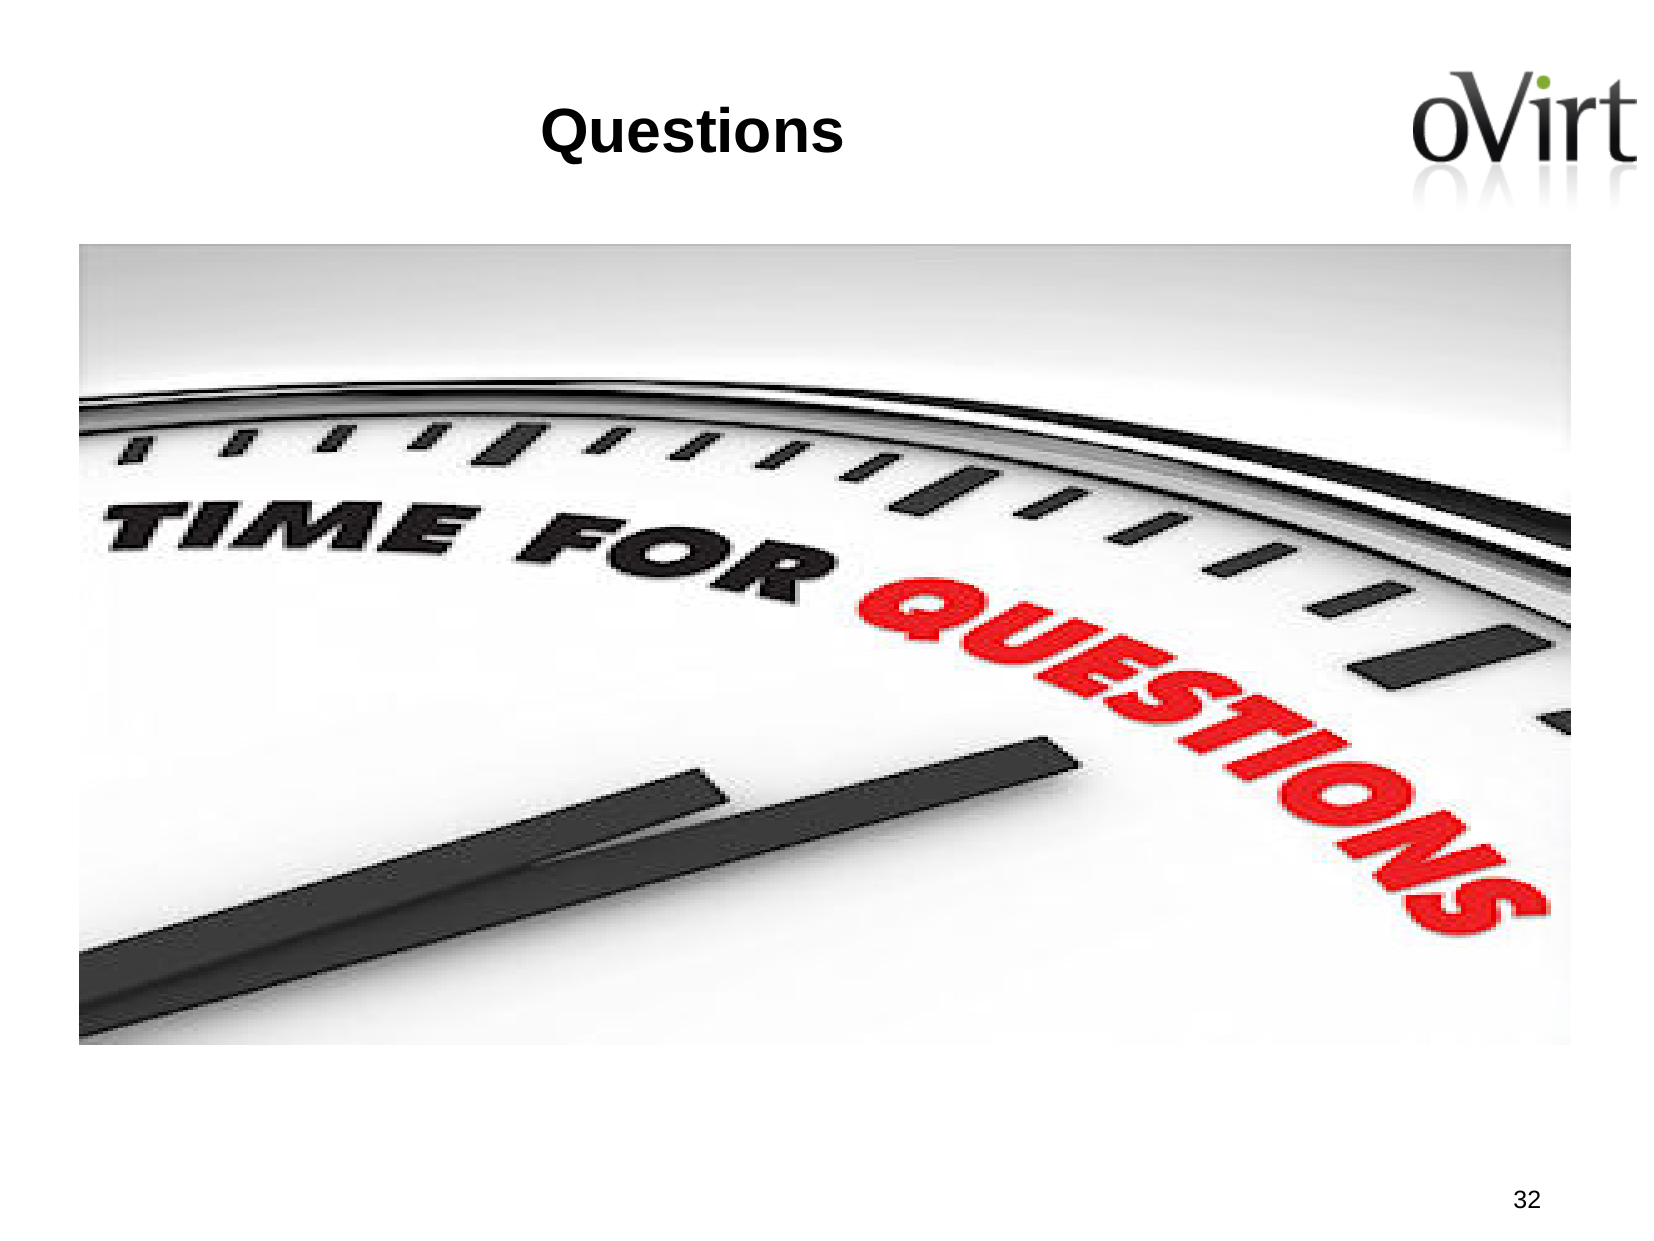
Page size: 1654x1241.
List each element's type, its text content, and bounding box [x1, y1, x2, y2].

picture [1413, 63, 1637, 212]
title Questions [82, 37, 1303, 226]
picture [79, 244, 1571, 1045]
